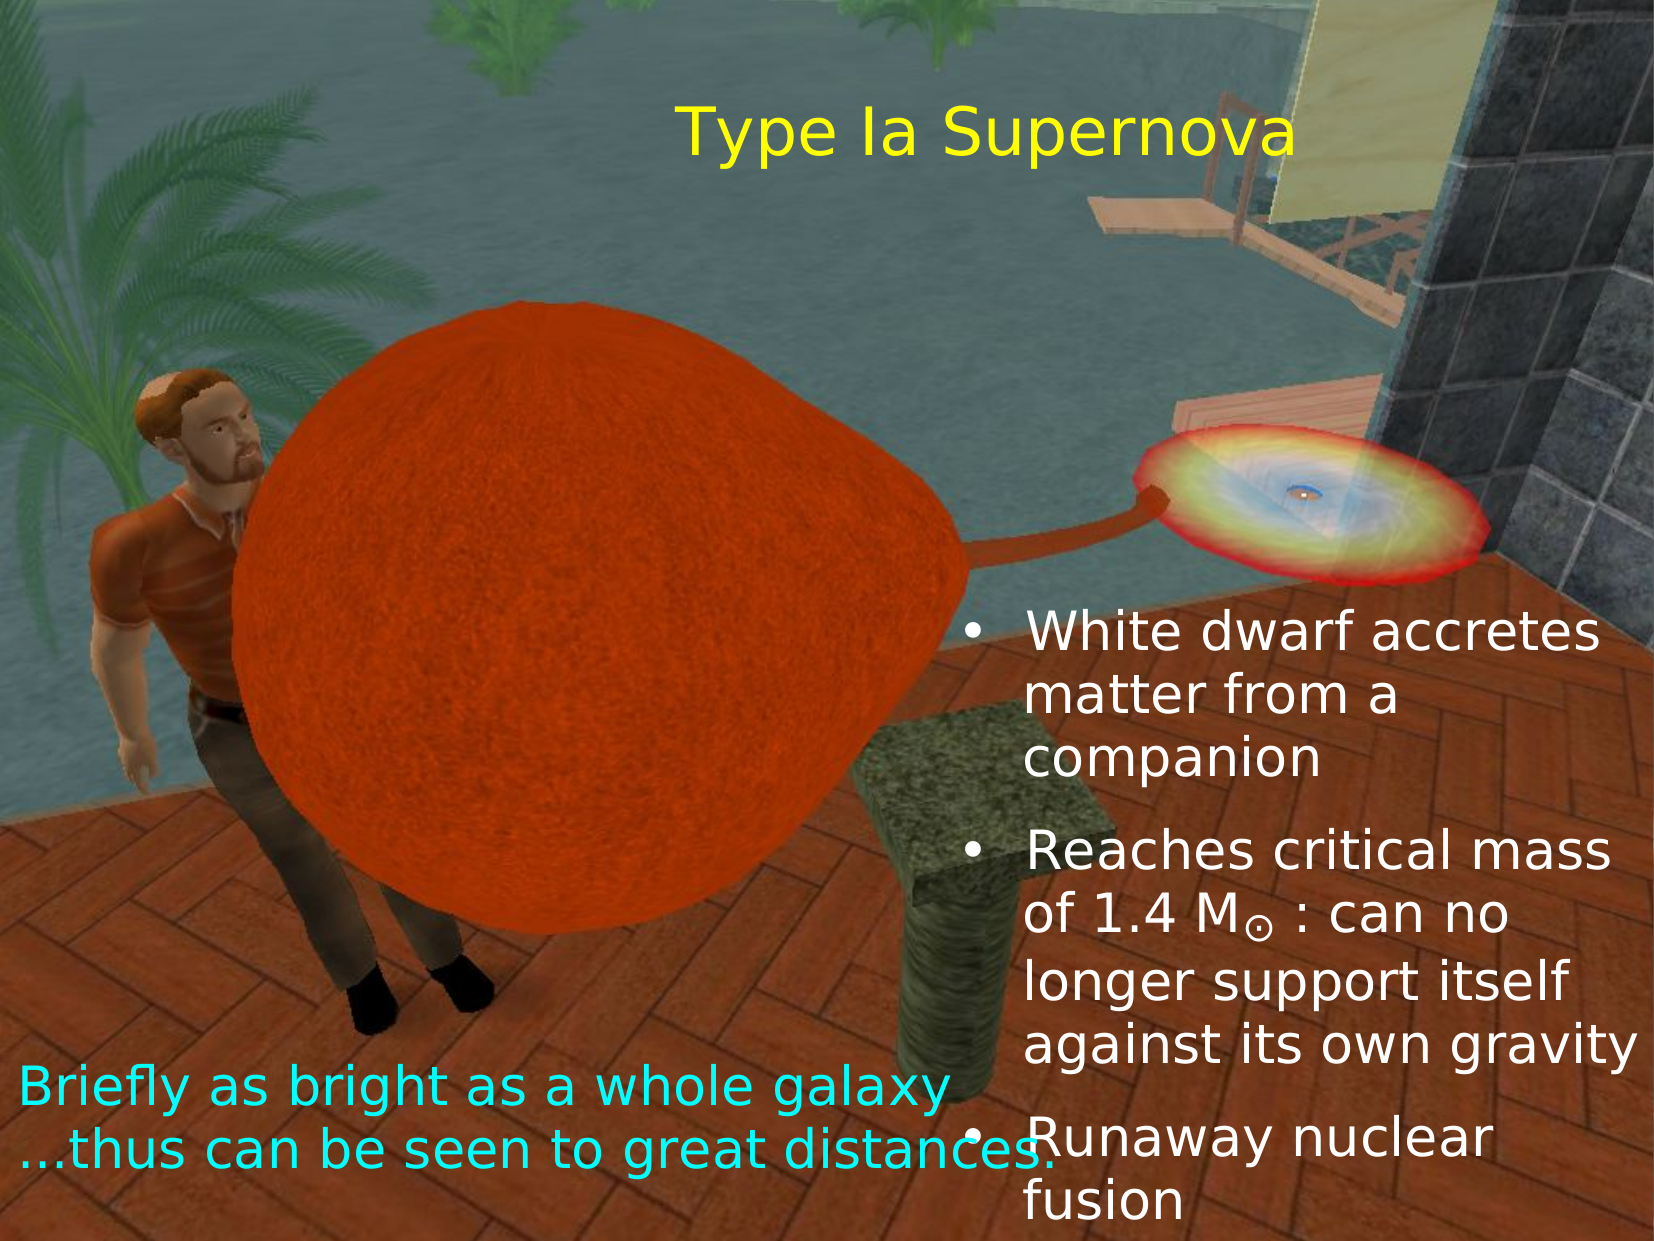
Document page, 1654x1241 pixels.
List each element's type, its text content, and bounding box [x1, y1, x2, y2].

text_box Type Ia Supernova [675, 93, 1239, 172]
picture [0, 0, 1654, 1241]
text_box • White dwarf accretes matter from a companion • Reaches critical mass of 1.4 M⊙ : can no longer support itself against its own gravity • Runaway nuclear fusion [956, 600, 1654, 1107]
text_box Briefly as bright as a whole galaxy ...thus can be seen to great distances. [17, 1055, 957, 1182]
